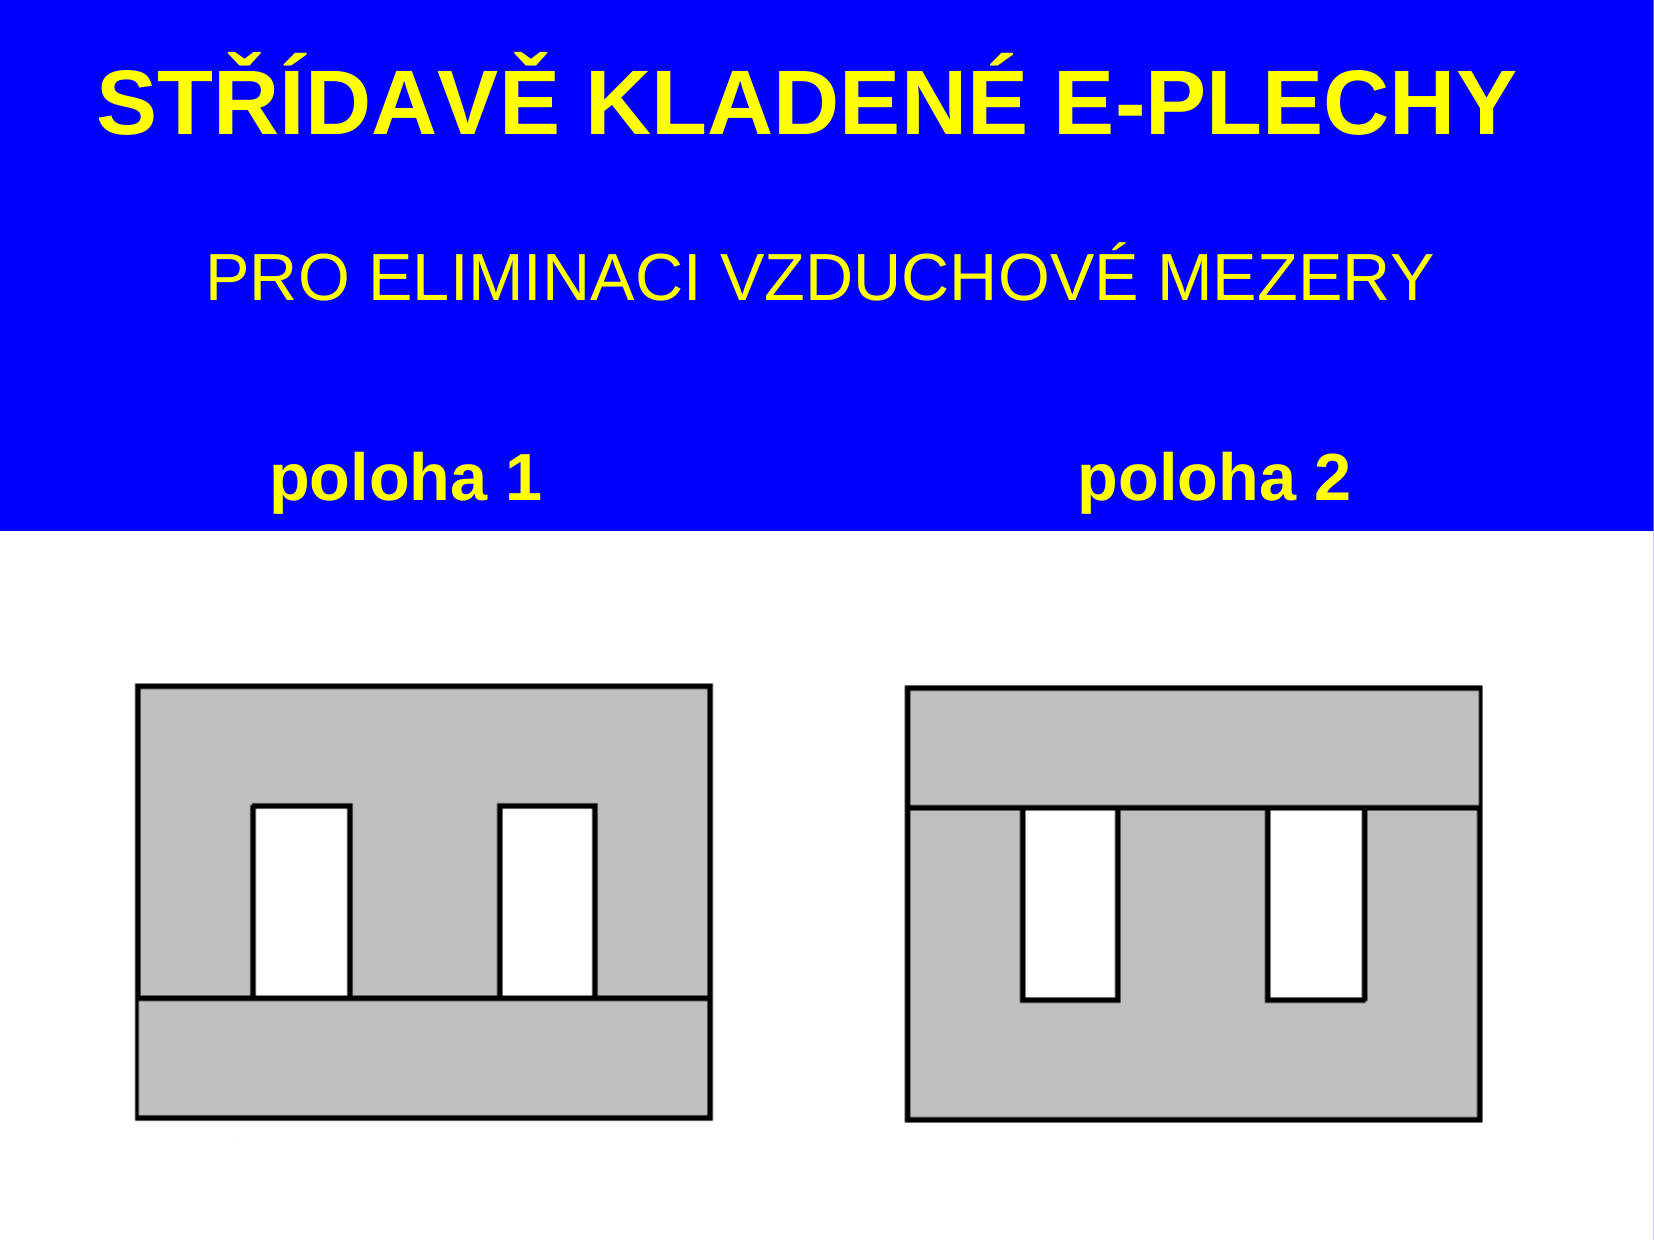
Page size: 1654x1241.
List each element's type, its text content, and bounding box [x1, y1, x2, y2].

picture [0, 531, 1654, 1241]
title STŘÍDAVĚ KLADENÉ E-PLECHY PRO ELIMINACI VZDUCHOVÉ MEZERY poloha 1 poloha 2 [76, 42, 1565, 531]
